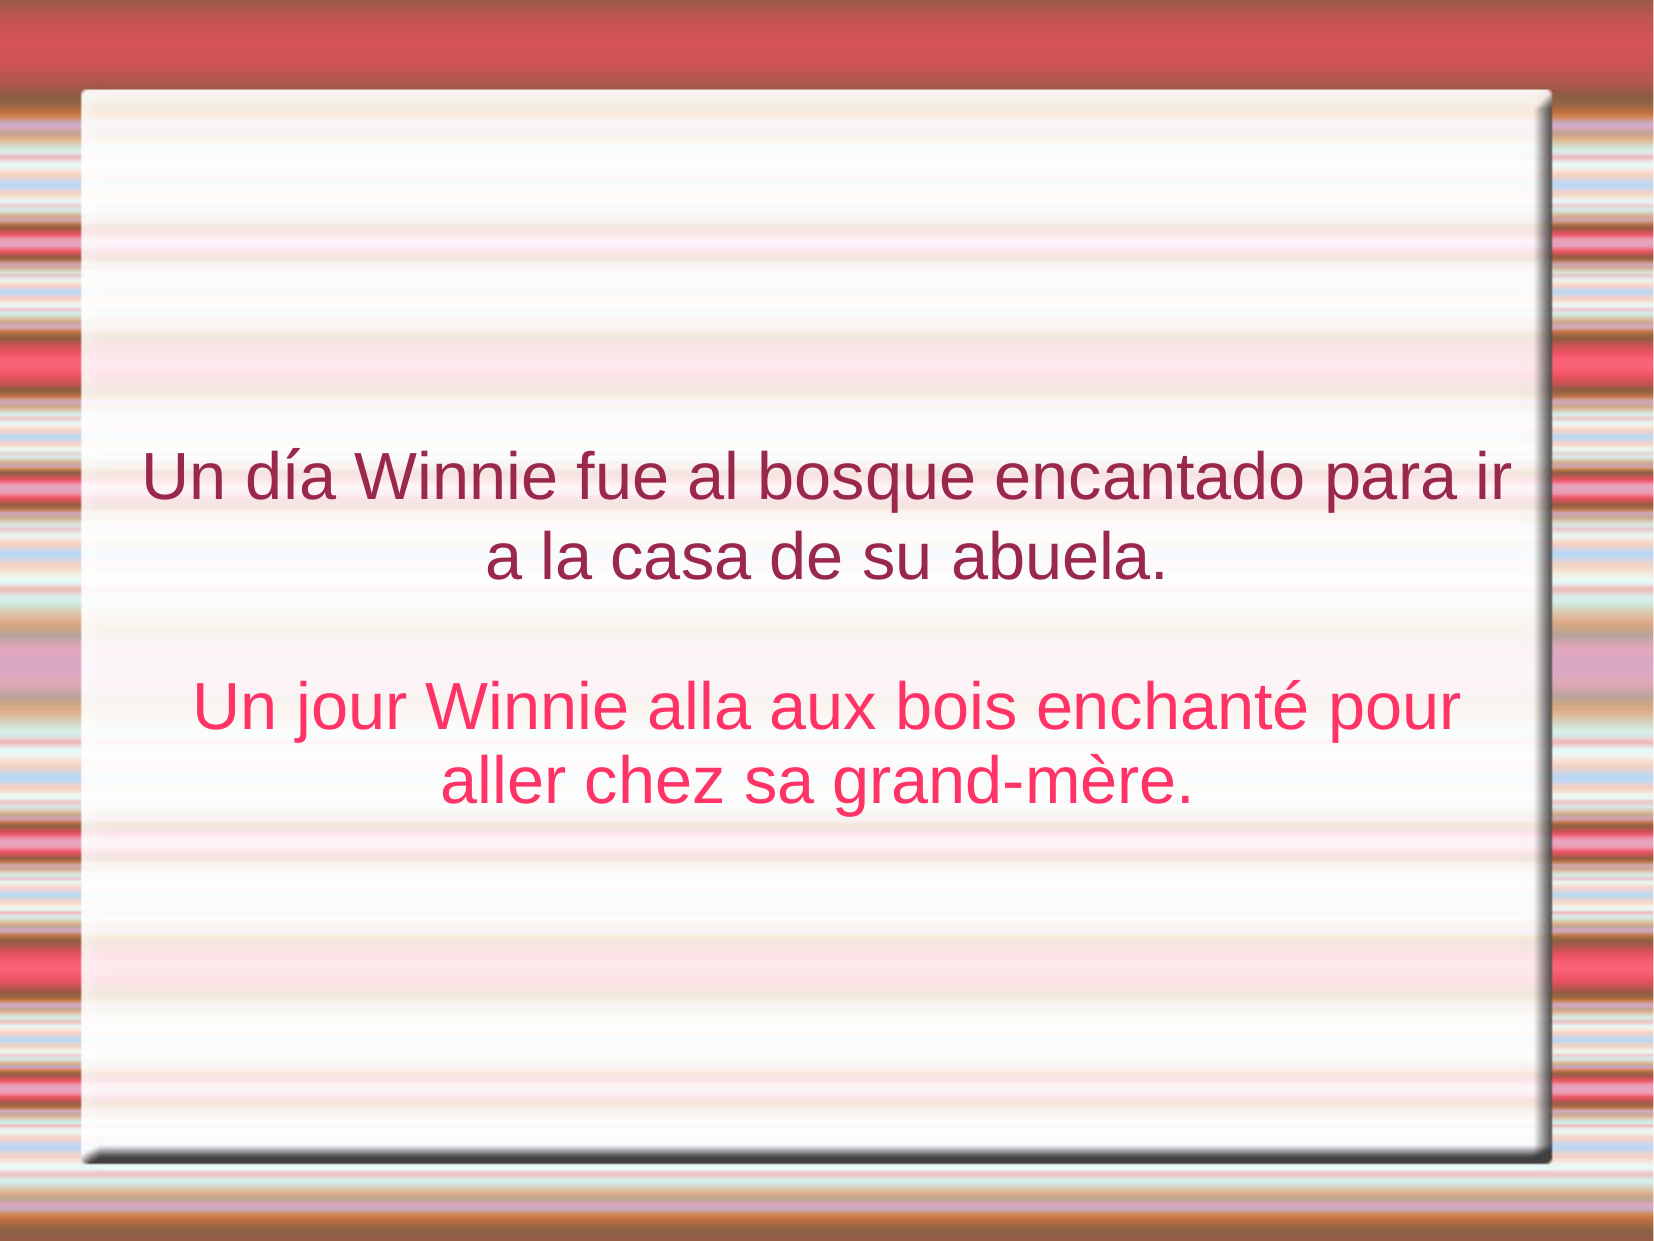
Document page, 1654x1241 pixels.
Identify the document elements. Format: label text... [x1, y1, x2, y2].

subtitle Un día Winnie fue al bosque encantado para ir a la casa de su abuela. Un jour Winnie alla aux bois enchanté pour aller chez sa grand-mère. [121, 114, 1534, 1132]
picture [0, 0, 1654, 1241]
